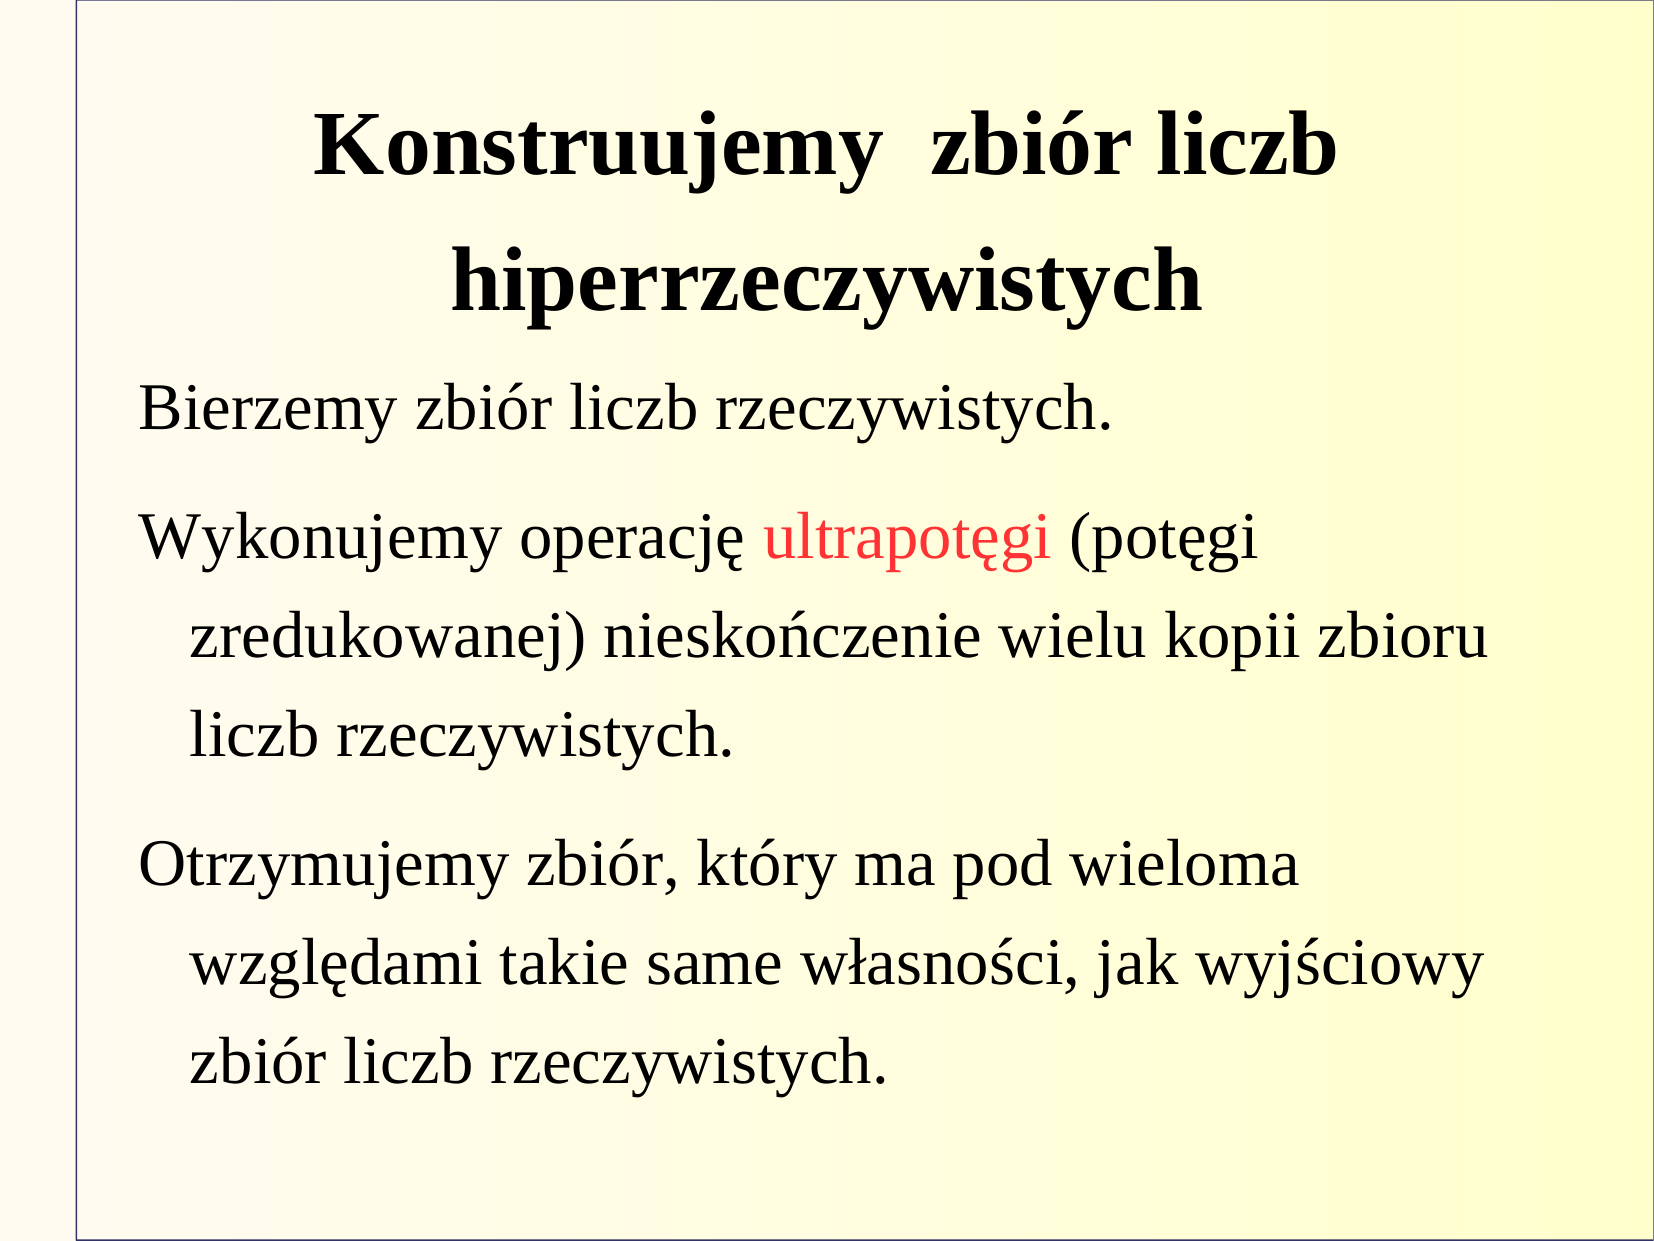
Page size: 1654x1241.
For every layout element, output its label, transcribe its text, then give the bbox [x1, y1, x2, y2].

list Bierzemy zbiór liczb rzeczywistych. Wykonujemy operację ultrapotęgi (potęgi zredukowanej) nieskończenie wielu kopii zbioru liczb rzeczywistych. Otrzymujemy zbiór, który ma pod wieloma względami takie same własności, jak wyjściowy zbiór liczb rzeczywistych. [121, 344, 1534, 1241]
picture [0, 0, 75, 1241]
title Konstruujemy zbiór liczb hiperrzeczywistych [121, 33, 1534, 344]
